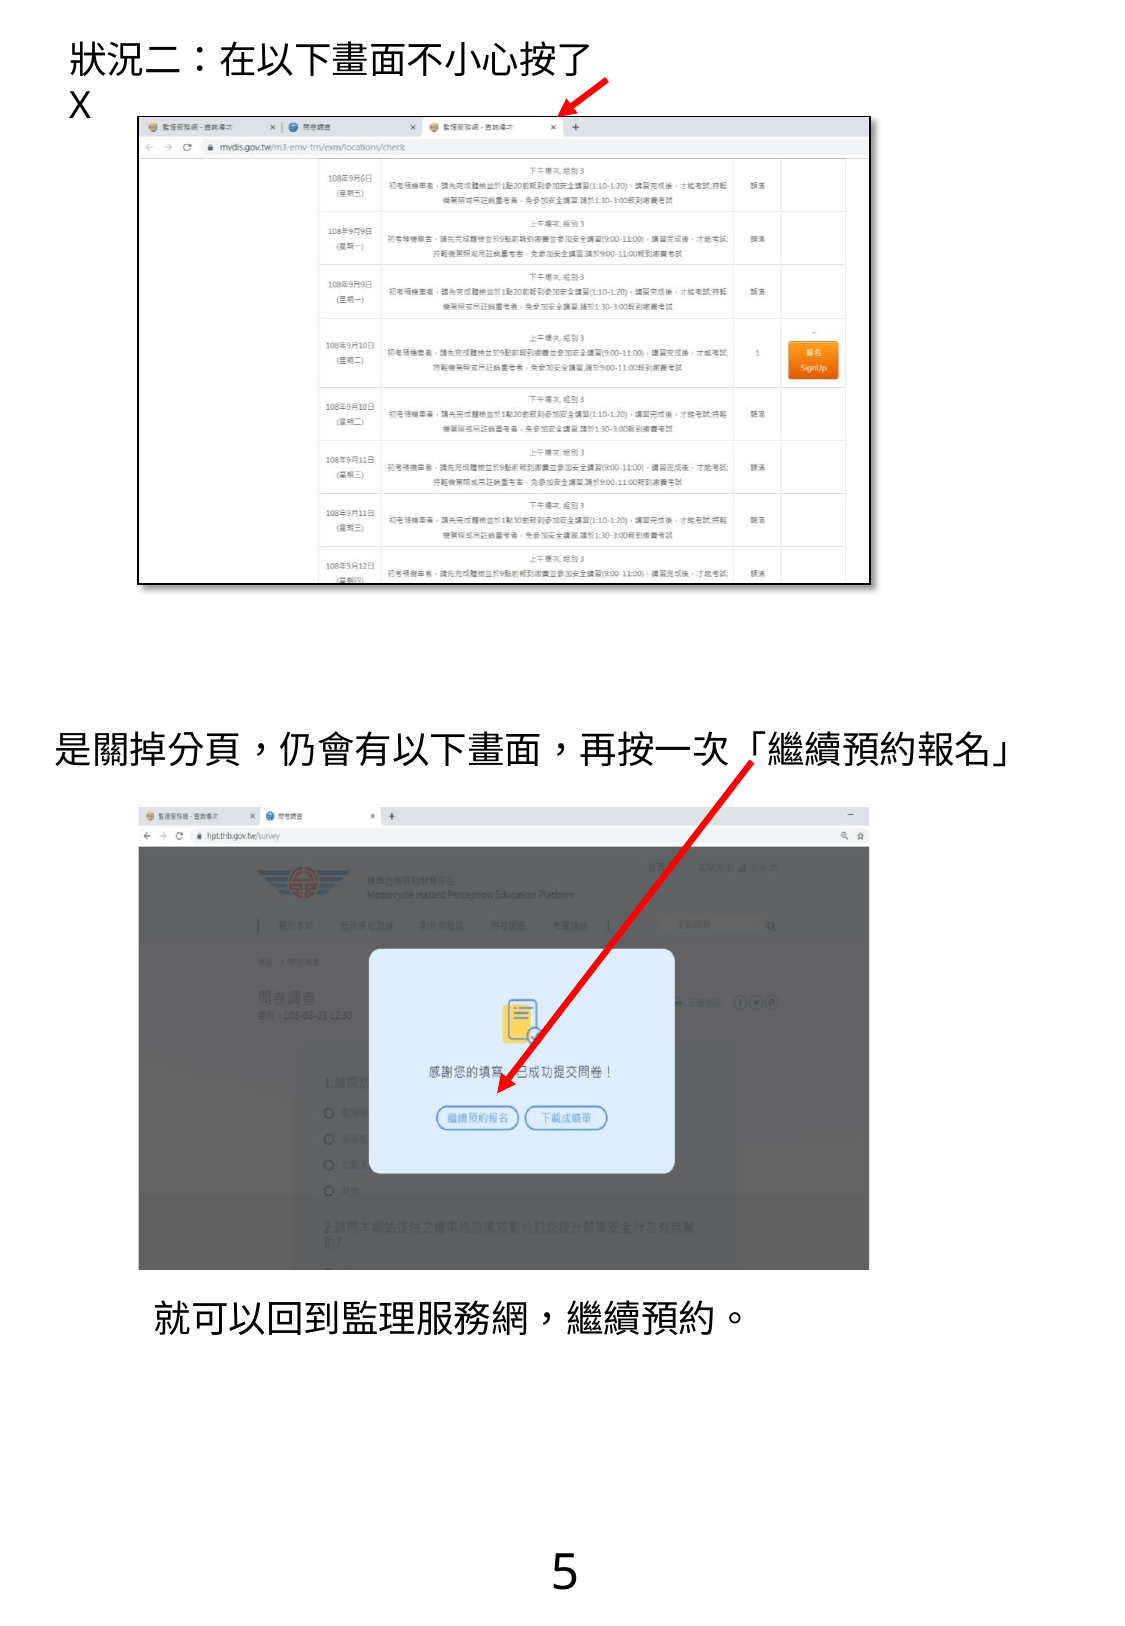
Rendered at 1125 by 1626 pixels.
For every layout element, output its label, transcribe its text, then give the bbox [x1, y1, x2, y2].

text_box [134, 77, 882, 597]
text_box [544, 1532, 591, 1608]
text_box 就可以回到監理服務網，繼續預約。 [151, 1293, 756, 1343]
text_box 狀況二：在以下畫面不小心按了X [67, 34, 625, 84]
text_box 是關掉分頁，仍會有以下畫面，再按一次「繼續預約報名」 [52, 724, 1032, 774]
text_box [139, 759, 869, 1270]
